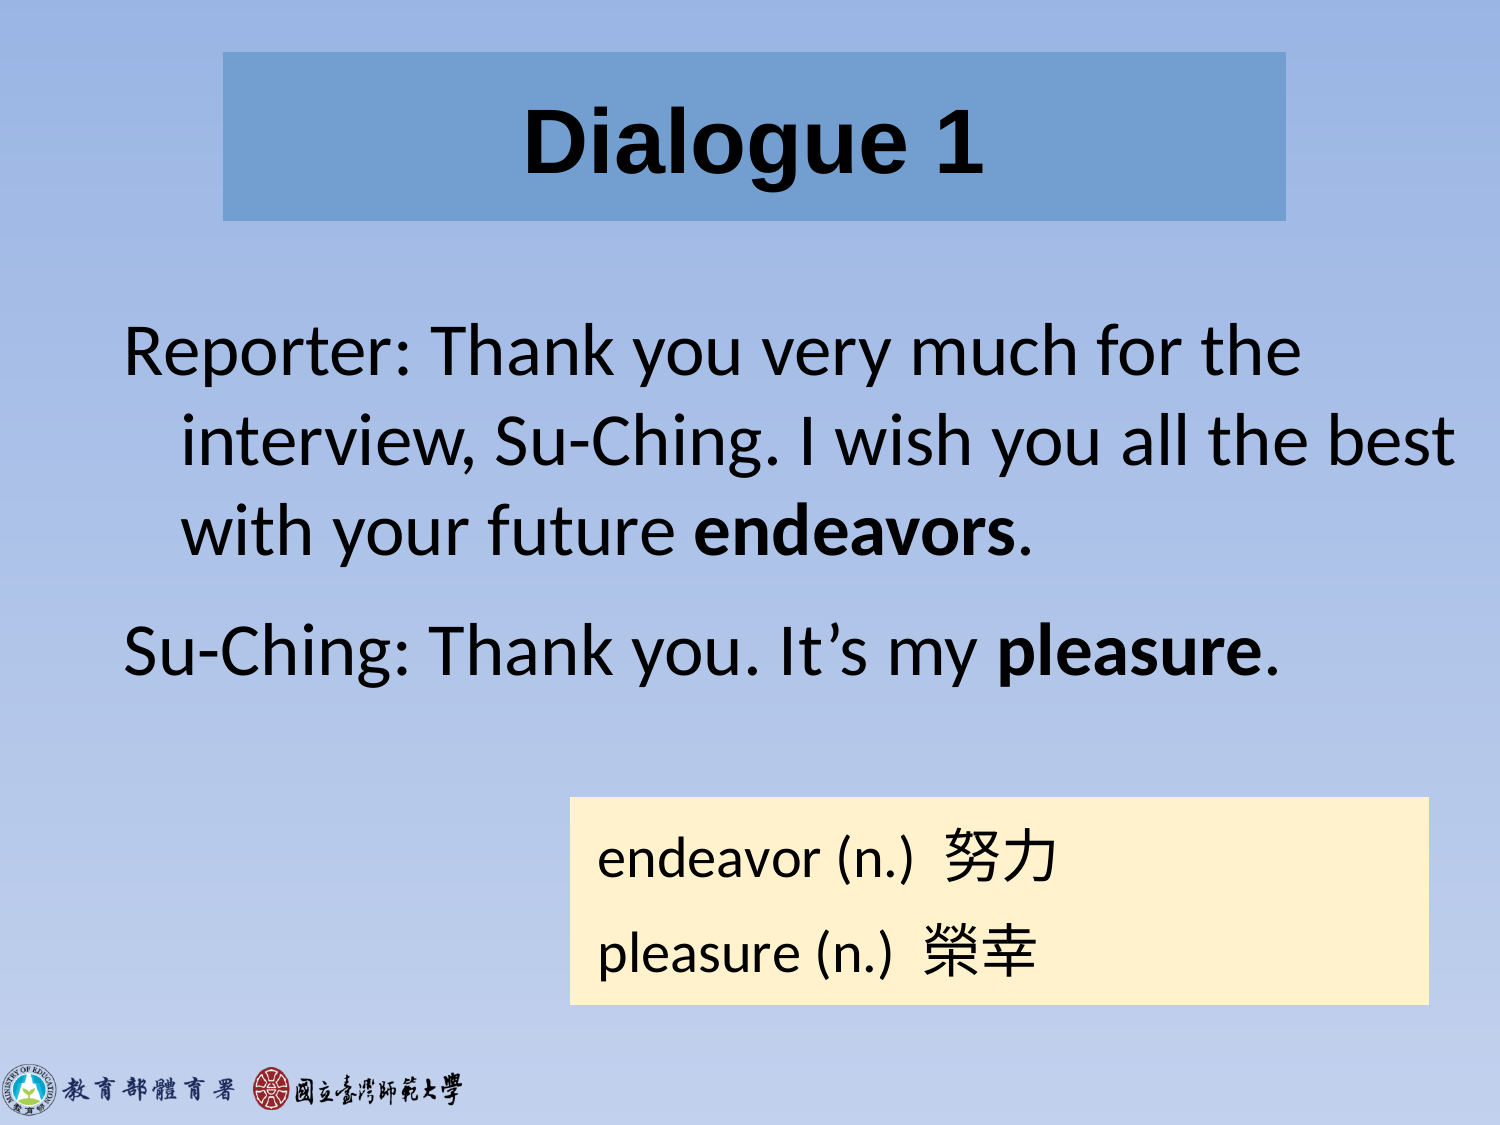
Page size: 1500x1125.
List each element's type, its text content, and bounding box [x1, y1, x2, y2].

text_box endeavor (n.) 努力 pleasure (n.) 榮幸 [570, 797, 1429, 1005]
title Dialogue 1 [79, 42, 1430, 231]
list Reporter: Thank you very much for the interview, Su-Ching. I wish you all the best with your future endeavors. Su-Ching: Thank you. It’s my pleasure. [52, 293, 1480, 1050]
